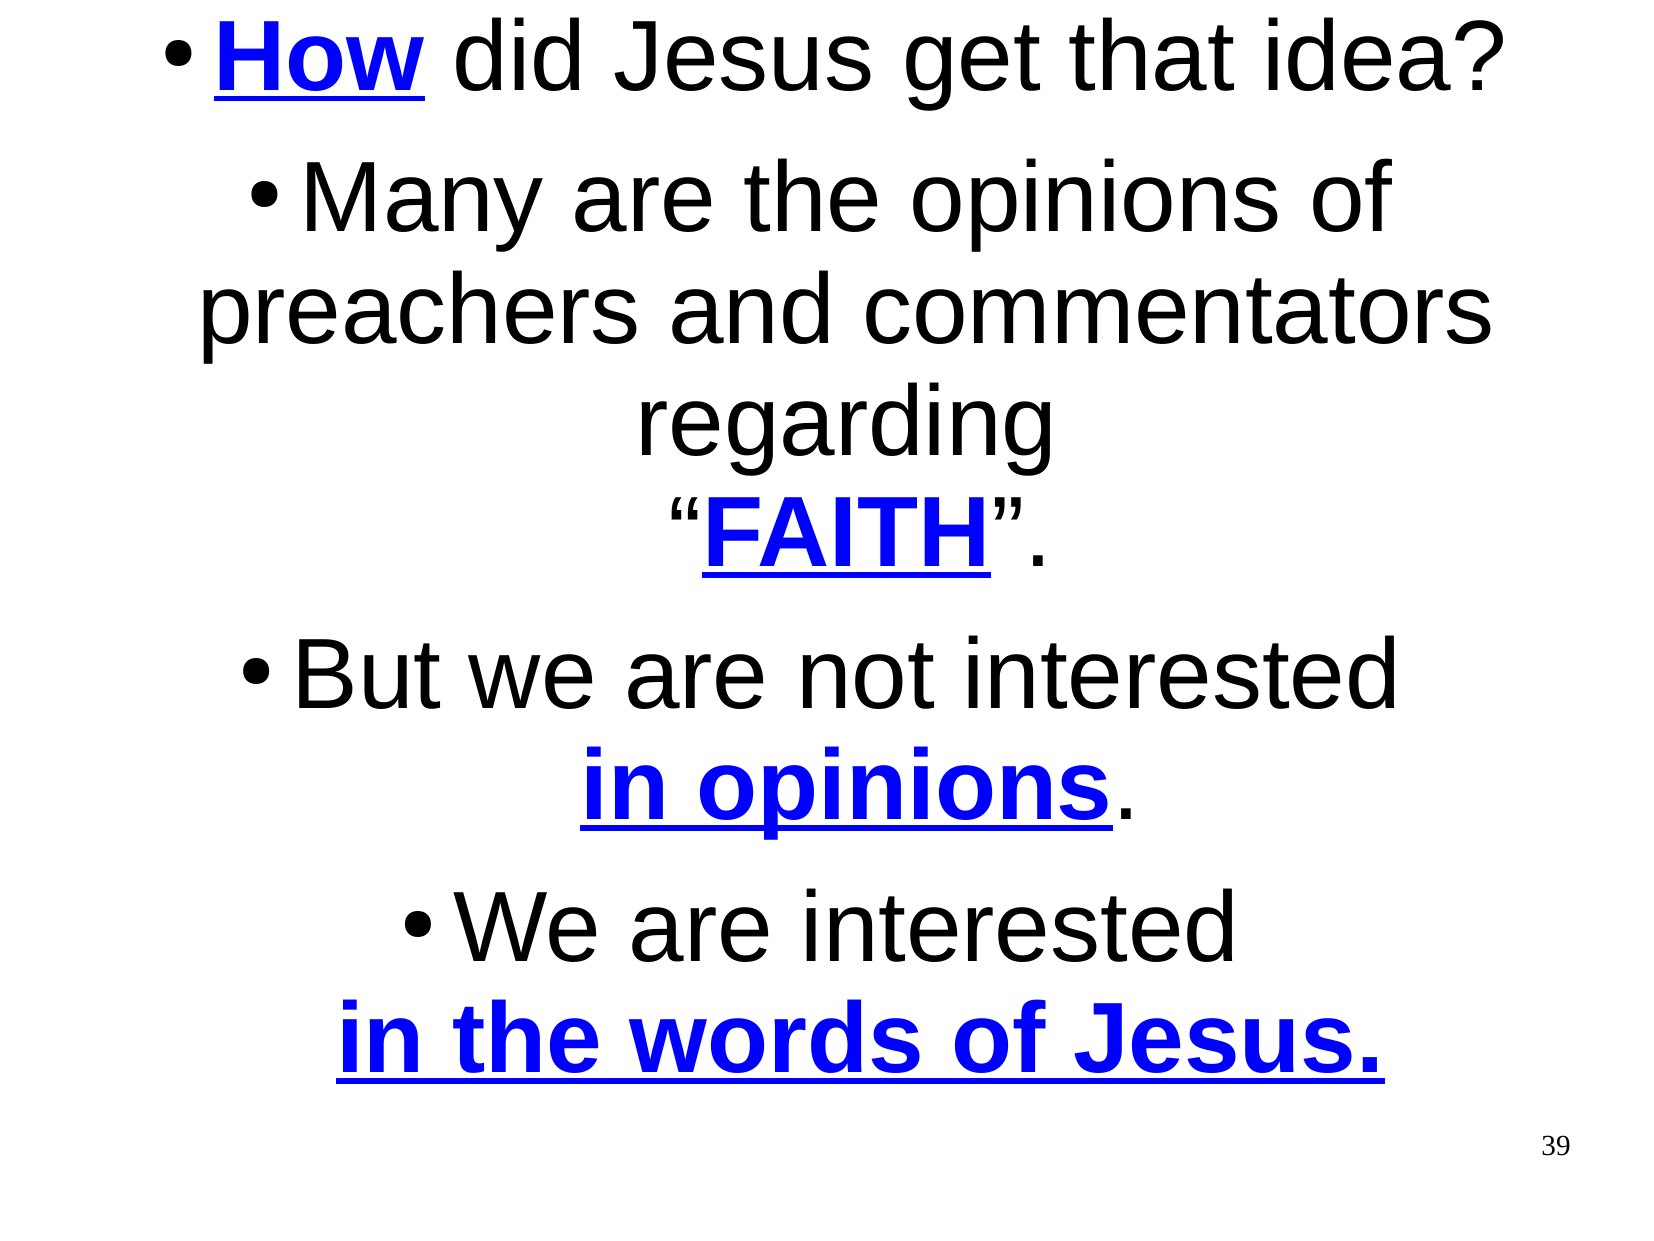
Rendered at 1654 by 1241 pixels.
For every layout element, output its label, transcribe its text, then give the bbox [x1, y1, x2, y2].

list How did Jesus get that idea? Many are the opinions of preachers and commentators regarding “FAITH”. But we are not interested in opinions. We are interested in the words of Jesus. [0, 0, 1651, 1238]
